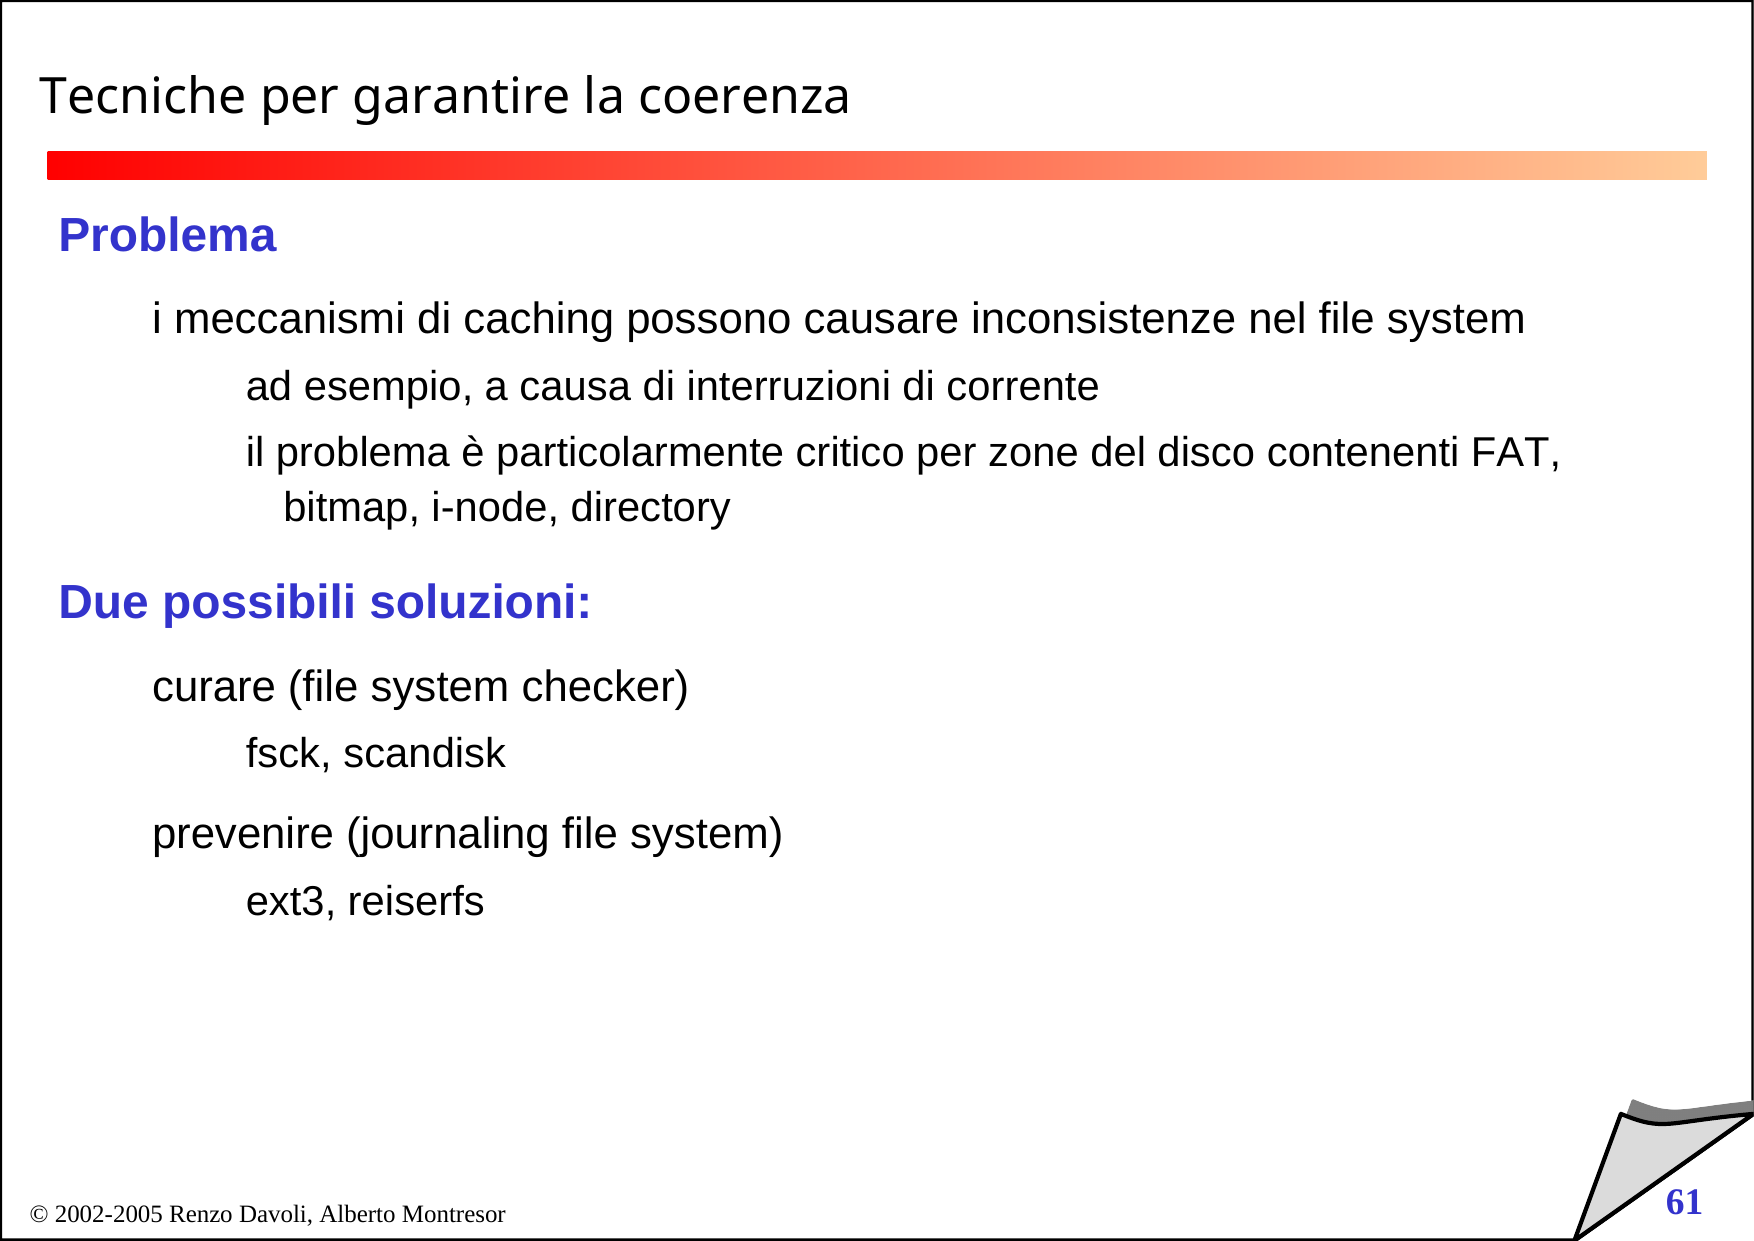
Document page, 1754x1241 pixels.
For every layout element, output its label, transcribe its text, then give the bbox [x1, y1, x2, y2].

list Problema i meccanismi di caching possono causare inconsistenze nel file system ad esempio, a causa di interruzioni di corrente il problema è particolarmente critico per zone del disco contenenti FAT, bitmap, i-node, directory Due possibili soluzioni: curare (file system checker) fsck, scandisk prevenire (journaling file system) ext3, reiserfs [58, 206, 1695, 1063]
text_box 6-11 [1074, 152, 1078, 179]
text_box Start [1469, 152, 1474, 179]
title Tecniche per garantire la coerenza [40, 49, 1713, 144]
